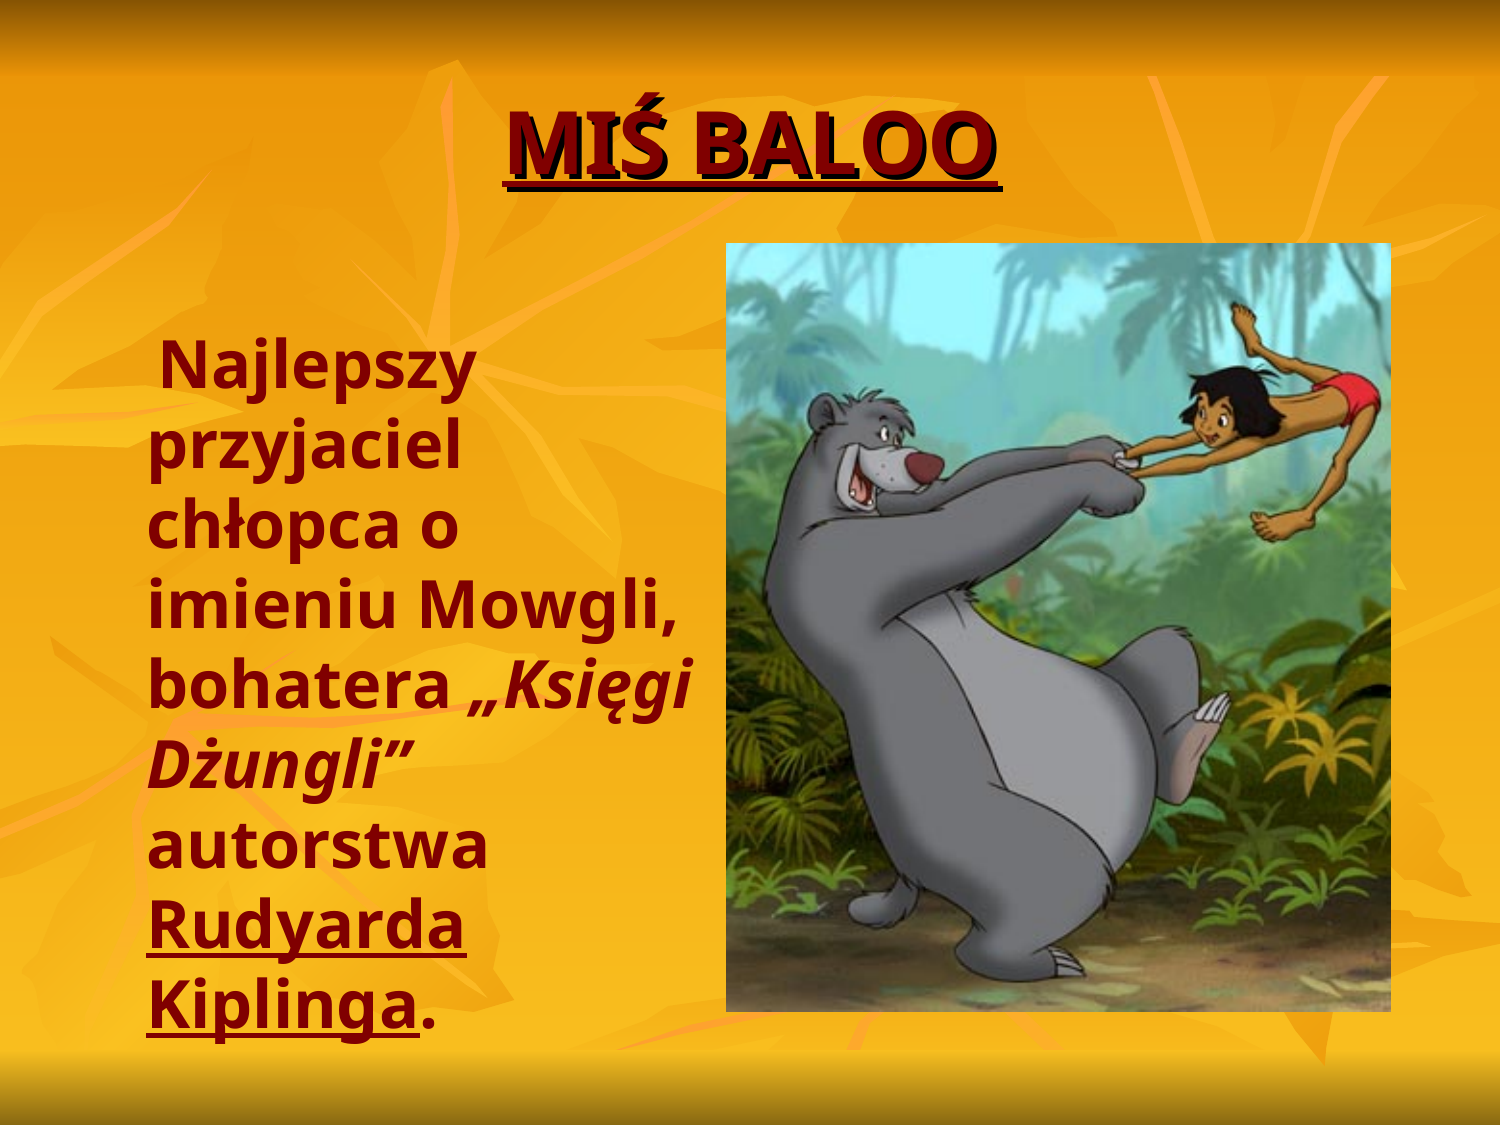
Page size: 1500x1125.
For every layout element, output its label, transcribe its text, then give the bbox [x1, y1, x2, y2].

list Najlepszy przyjaciel chłopca o imieniu Mowgli, bohatera „Księgi Dżungli” autorstwa Rudyarda Kiplinga. [75, 314, 726, 1006]
picture [726, 243, 1391, 1012]
title MIŚ BALOO [75, 45, 1426, 234]
